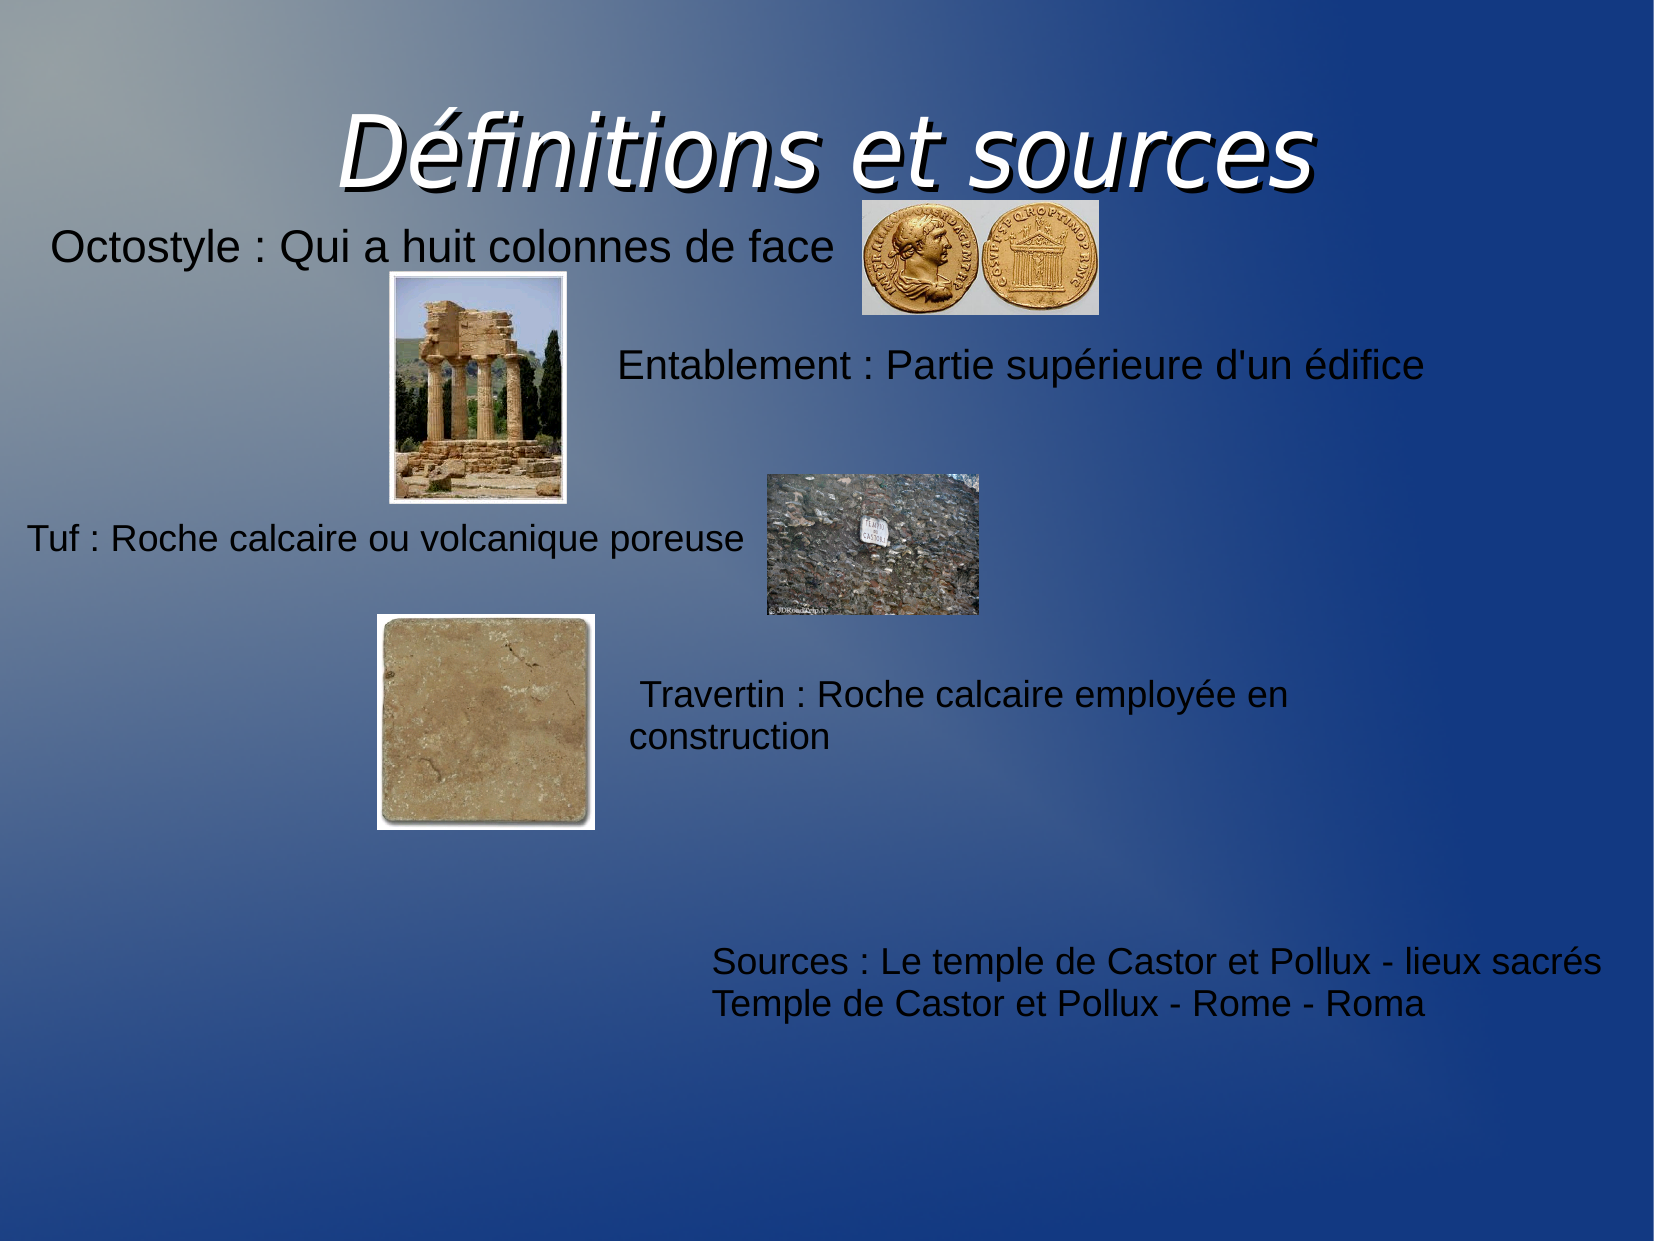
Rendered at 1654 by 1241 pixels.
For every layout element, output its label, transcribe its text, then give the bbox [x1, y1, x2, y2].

text_box Travertin : Roche calcaire employée en construction [614, 665, 1323, 765]
text_box Octostyle : Qui a huit colonnes de face [0, 213, 957, 461]
picture [767, 474, 979, 615]
title Définitions et sources [82, 49, 1571, 257]
text_box Sources : Le temple de Castor et Pollux - lieux sacrés Temple de Castor et Pollux - Rome - Roma [696, 933, 1654, 1032]
text_box Entablement : Partie supérieure d'un édifice [566, 334, 1607, 638]
picture [0, 0, 1654, 1241]
text_box Tuf : Roche calcaire ou volcanique poreuse [11, 510, 957, 567]
